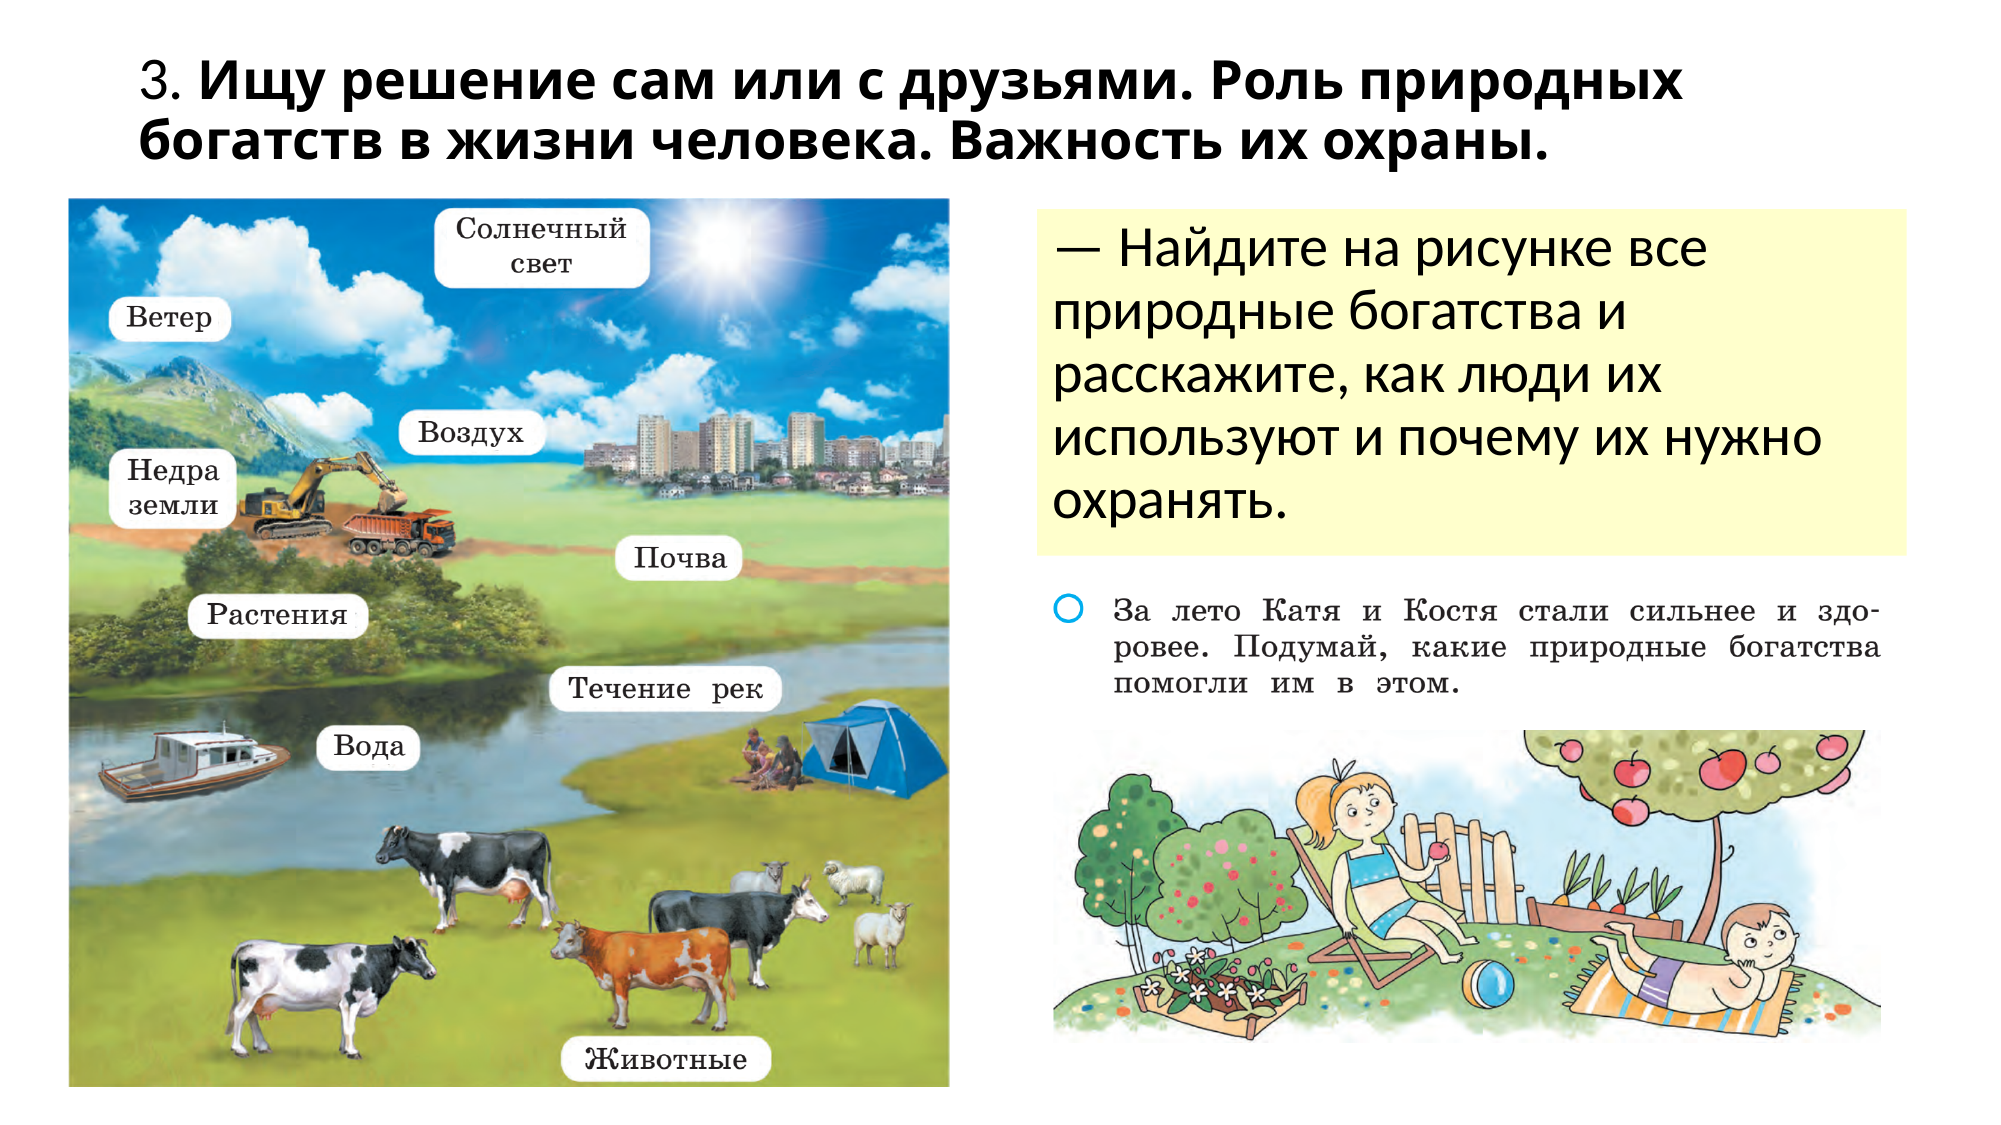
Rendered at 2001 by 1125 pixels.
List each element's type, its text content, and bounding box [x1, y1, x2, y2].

title 3. Ищу решение сам или с друзьями. Роль природных богатств в жизни человека. Важность их охраны. [123, 38, 1849, 180]
picture [1037, 585, 1907, 1055]
list — Найдите на рисунке все природные богатства и расскажите, как люди их используют и почему их нужно охранять. [1037, 209, 1907, 556]
picture [62, 197, 950, 1087]
